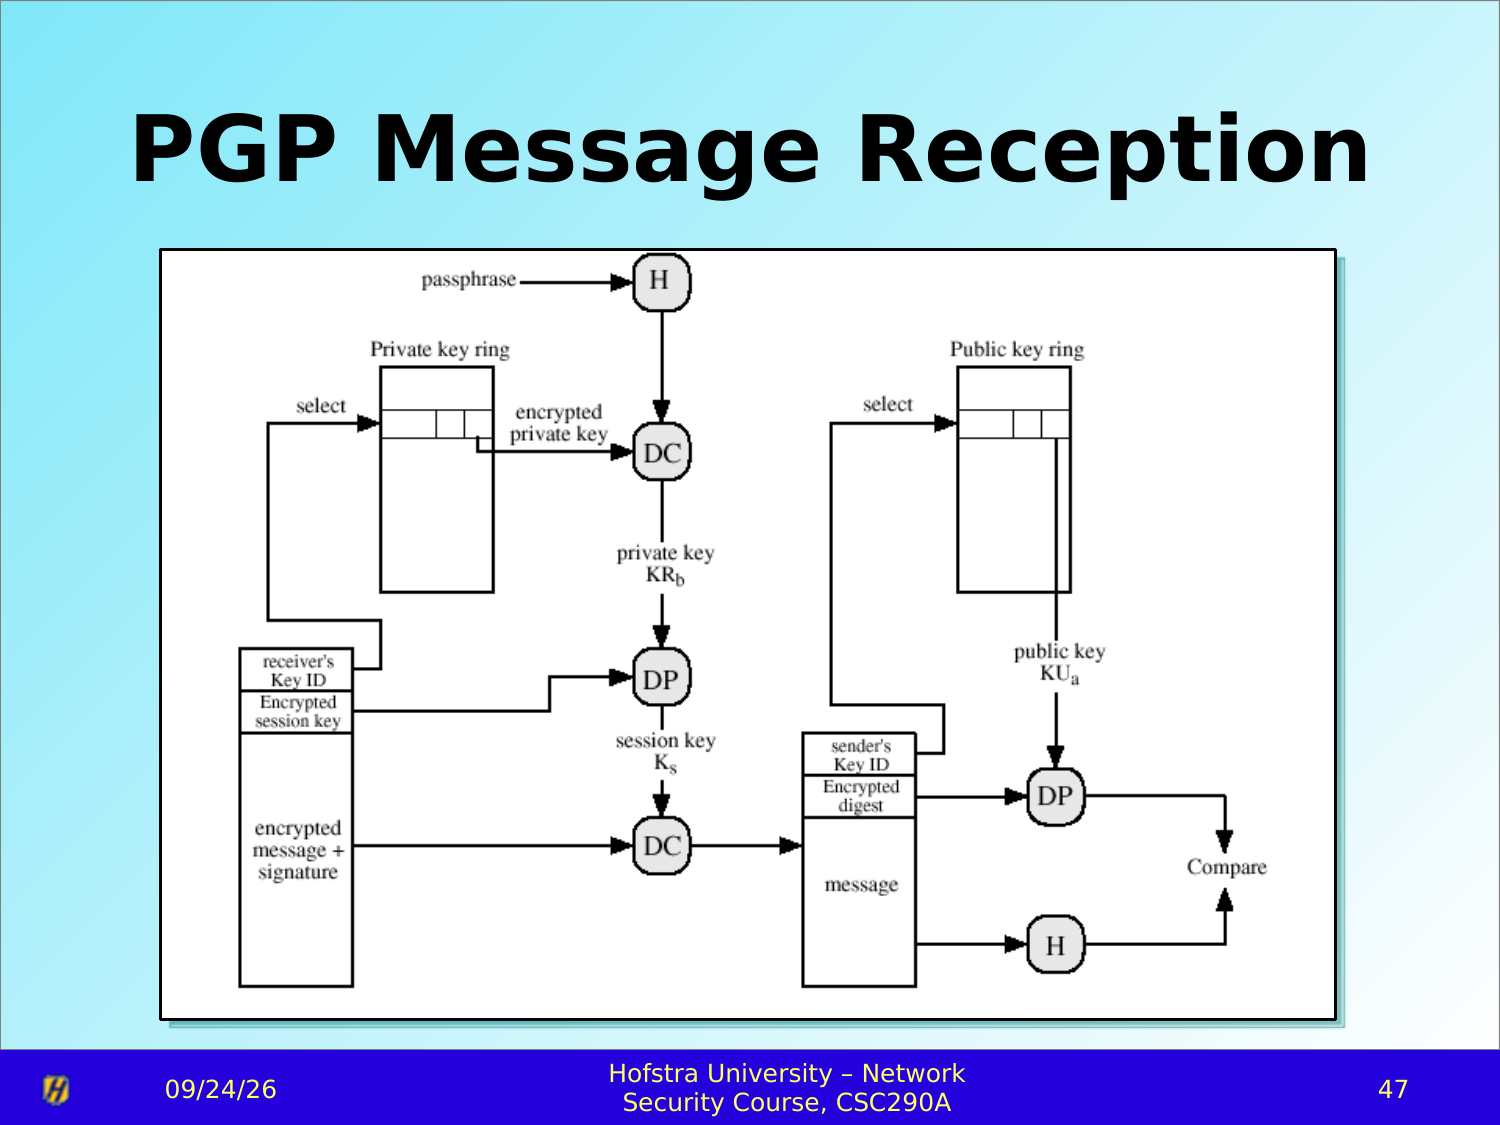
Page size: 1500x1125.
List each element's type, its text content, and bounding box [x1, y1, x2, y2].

picture [162, 250, 1335, 1018]
picture [37, 1072, 76, 1110]
title PGP Message Reception [112, 85, 1391, 212]
